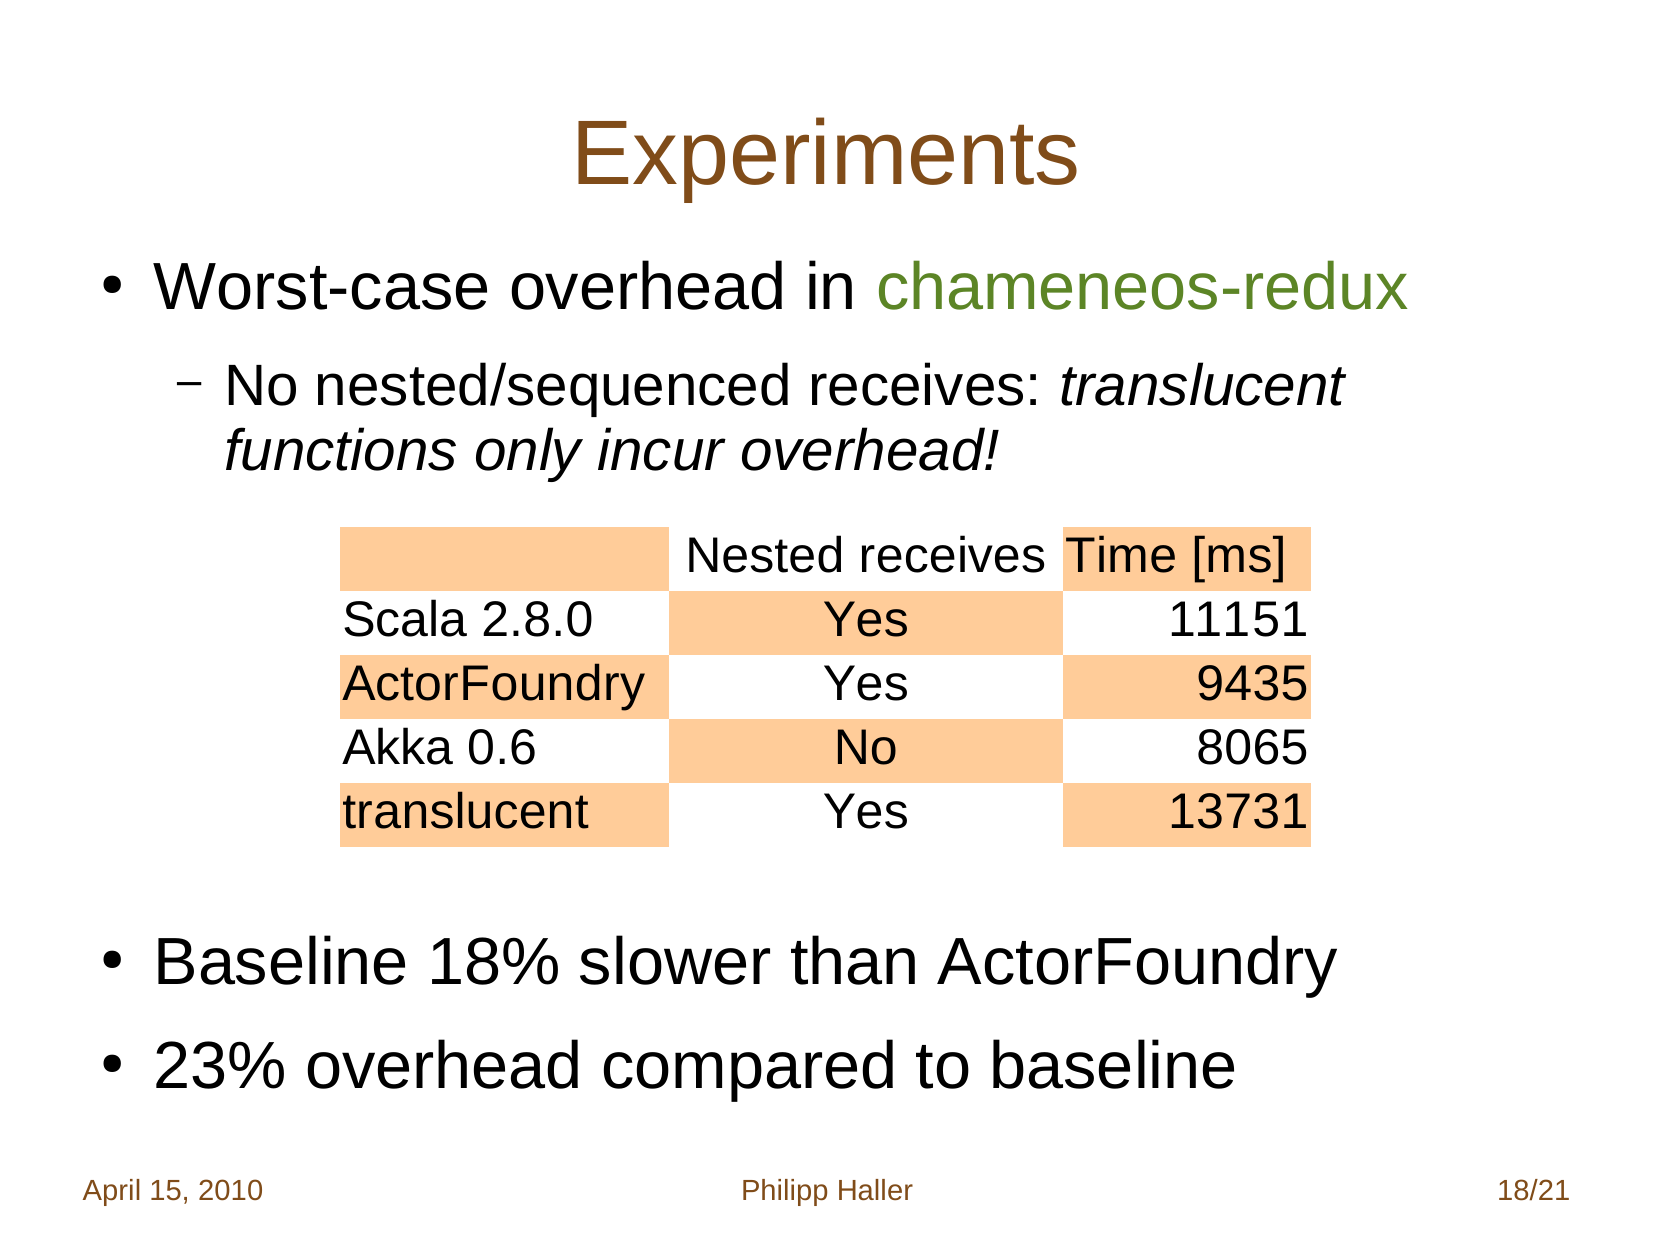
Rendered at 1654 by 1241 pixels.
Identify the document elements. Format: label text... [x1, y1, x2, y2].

list Worst-case overhead in chameneos-redux No nested/sequenced receives: translucent functions only incur overhead! Baseline 18% slower than ActorFoundry 23% overhead compared to baseline [82, 248, 1571, 1118]
chart [340, 526, 1313, 879]
title Experiments [82, 49, 1571, 248]
